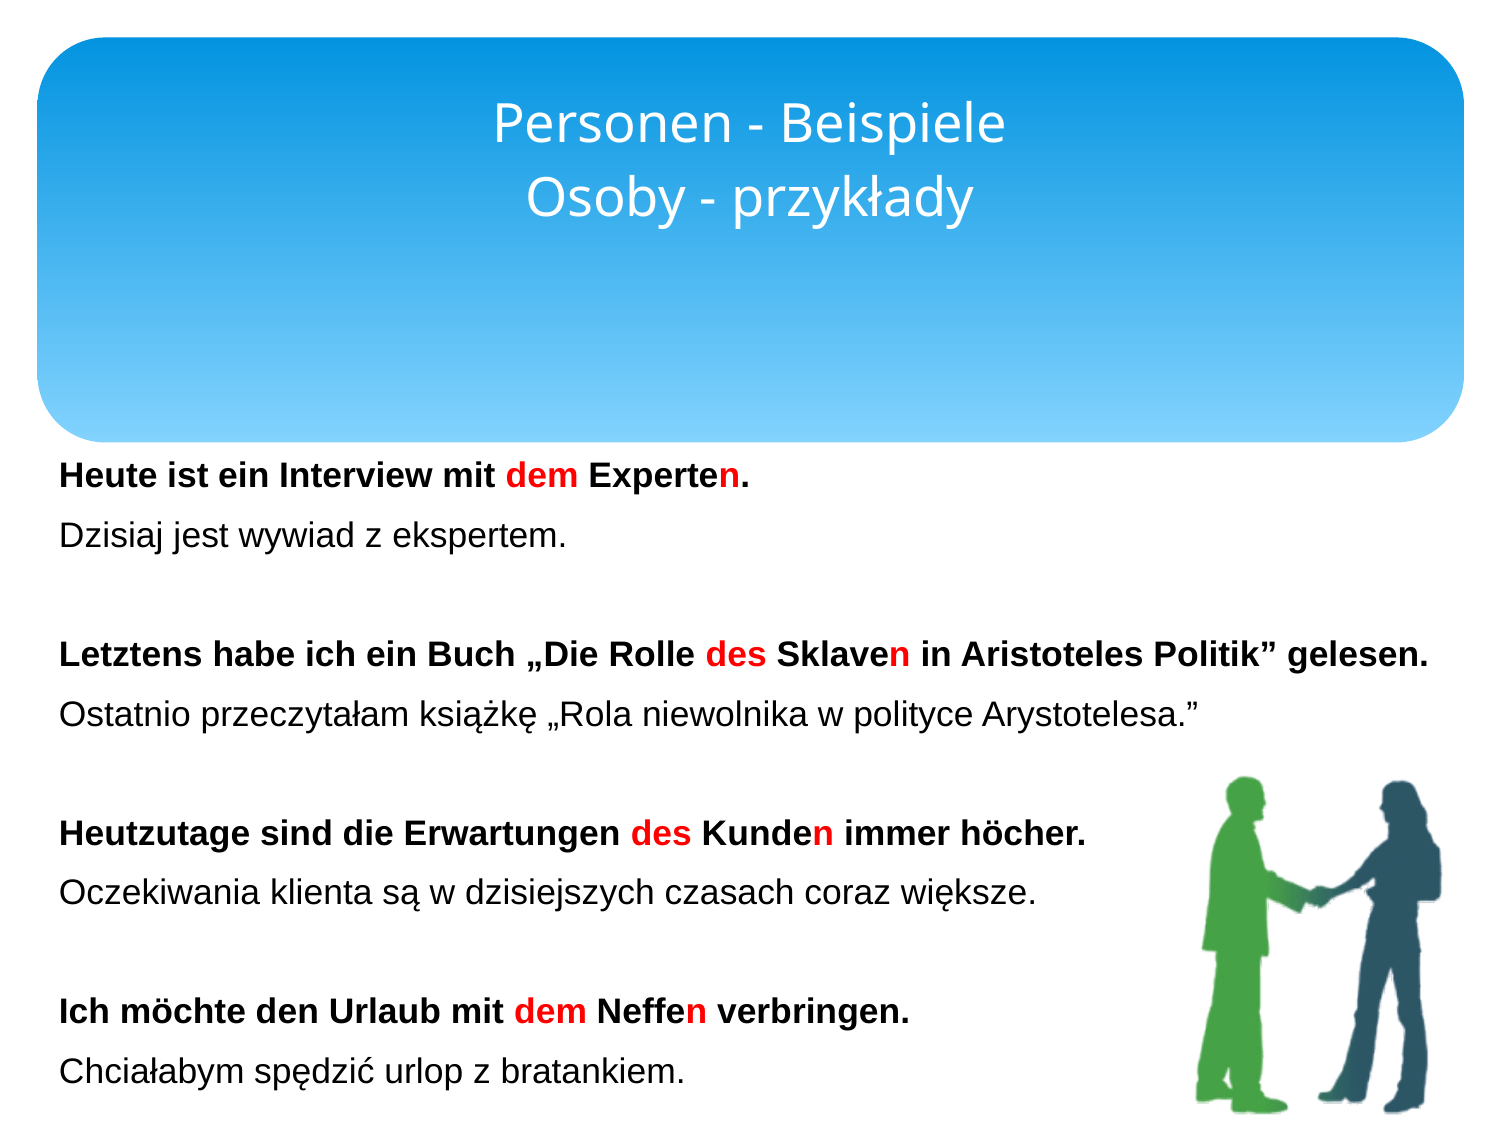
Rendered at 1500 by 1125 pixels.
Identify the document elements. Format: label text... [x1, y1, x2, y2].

picture [1151, 767, 1500, 1125]
title Personen - Beispiele Osoby - przykłady [75, 62, 1425, 254]
subtitle Heute ist ein Interview mit dem Experten. Dzisiaj jest wywiad z ekspertem. Letztens habe ich ein Buch „Die Rolle des Sklaven in Aristoteles Politik” gelesen. Ostatnio przeczytałam książkę „Rola niewolnika w polityce Arystotelesa.” Heutzutage sind die Erwartungen des Kunden immer höcher. Oczekiwania klienta są w dzisiejszych czasach coraz większe. Ich möchte den Urlaub mit dem Neffen verbringen. Chciałabym spędzić urlop z bratankiem. [59, 442, 1500, 1125]
